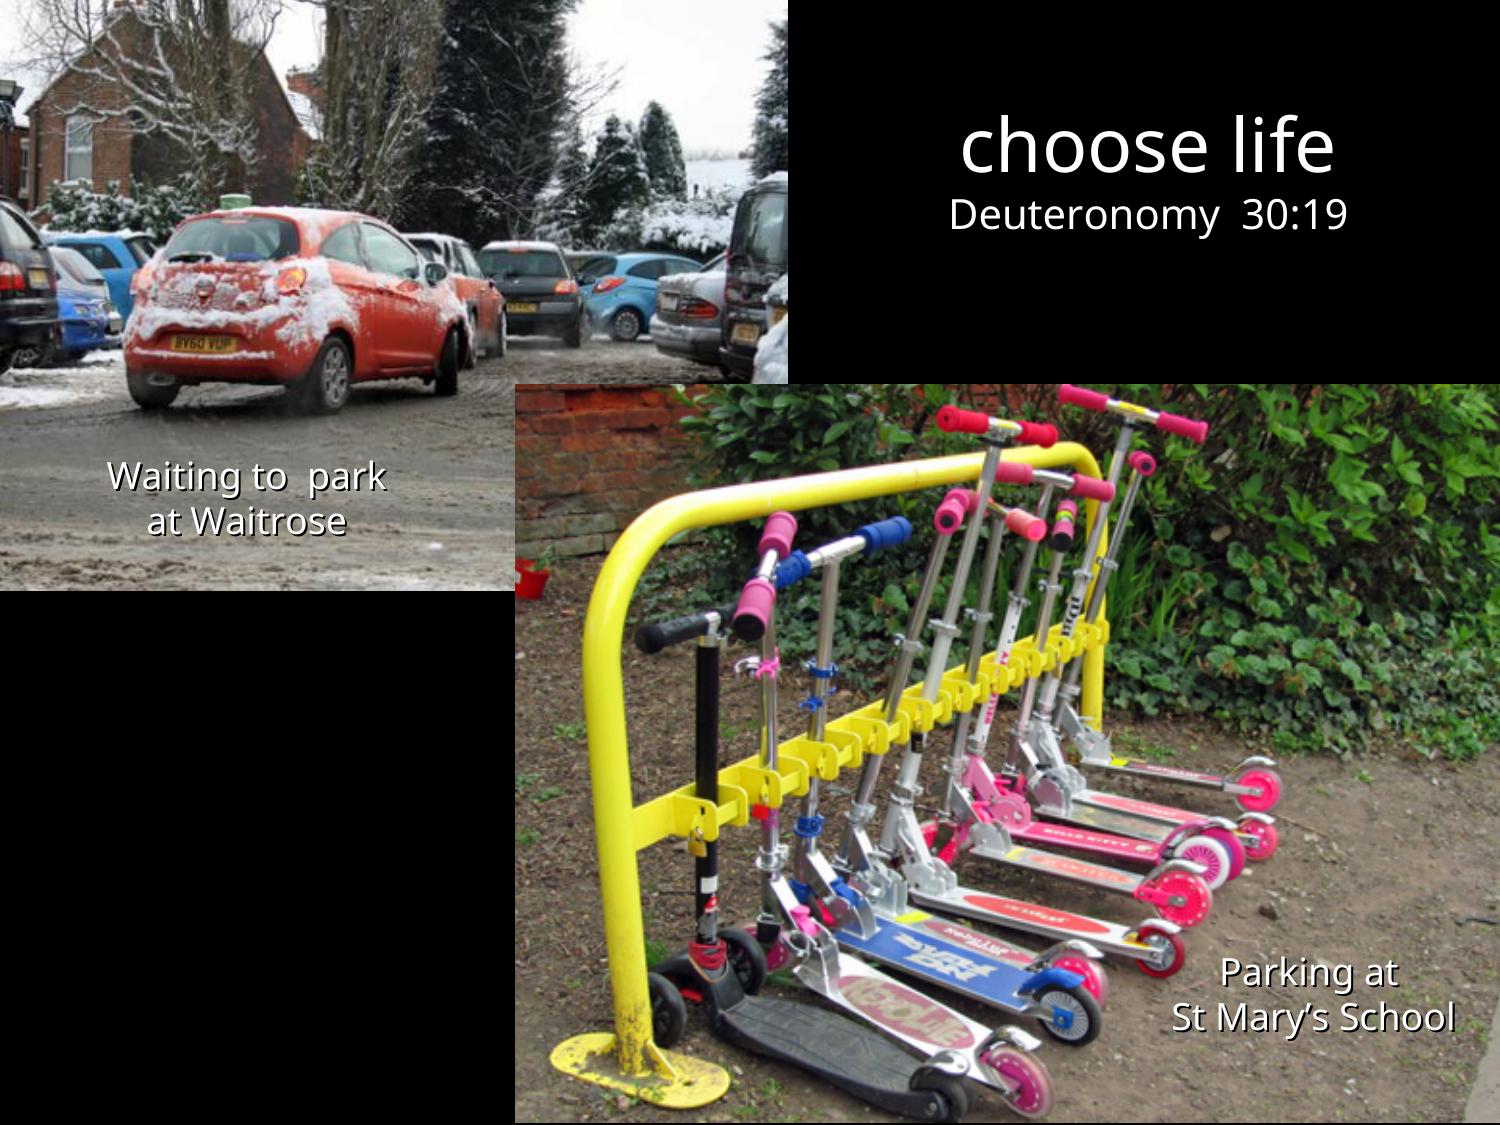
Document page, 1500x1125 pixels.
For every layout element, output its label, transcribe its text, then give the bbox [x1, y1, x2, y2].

text_box choose life Deuteronomy 30:19 [797, 0, 1500, 381]
picture [0, 0, 1500, 1123]
text_box Parking at St Mary’s School [1127, 940, 1500, 1046]
text_box Waiting to park at Waitrose [88, 444, 406, 550]
